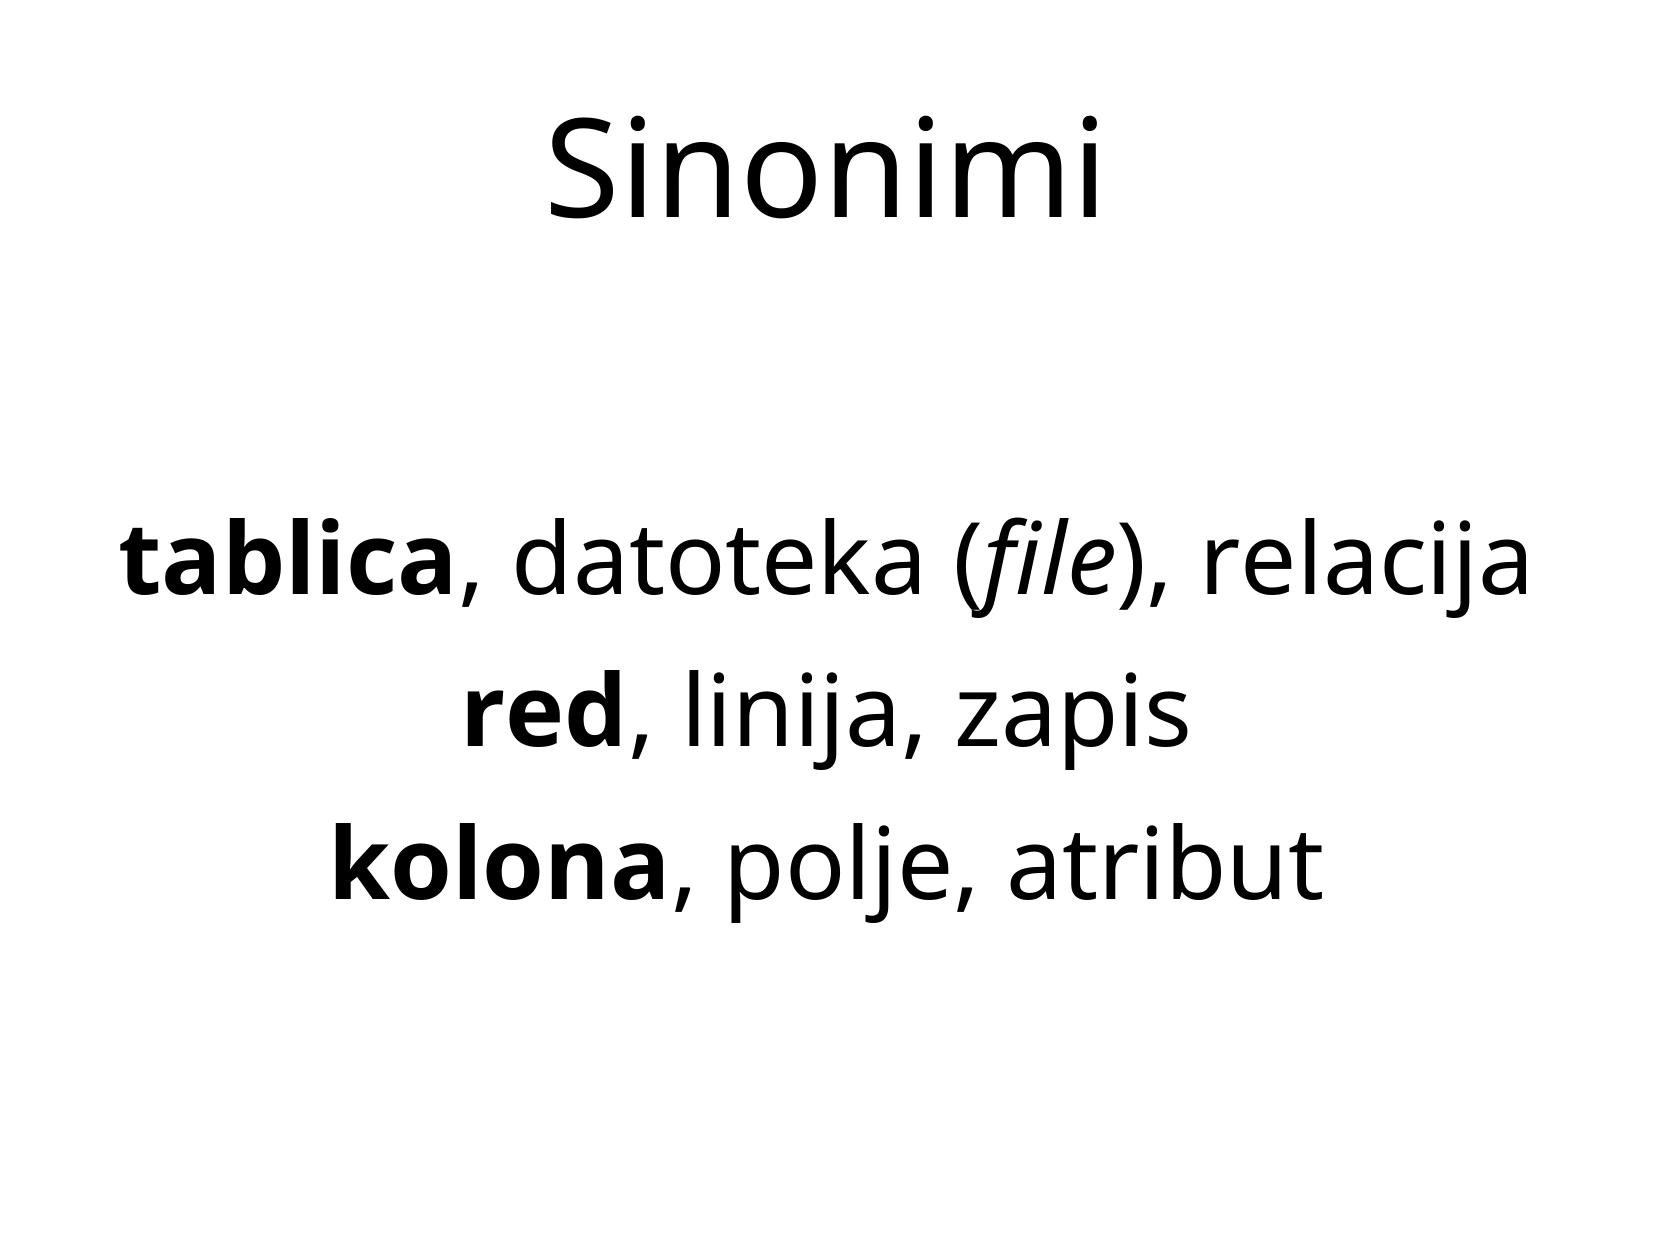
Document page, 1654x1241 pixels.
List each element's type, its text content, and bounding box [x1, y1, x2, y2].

subtitle tablica, datoteka (file), relacija red, linija, zapis kolona, polje, atribut [82, 290, 1571, 1109]
title Sinonimi [82, 49, 1571, 257]
